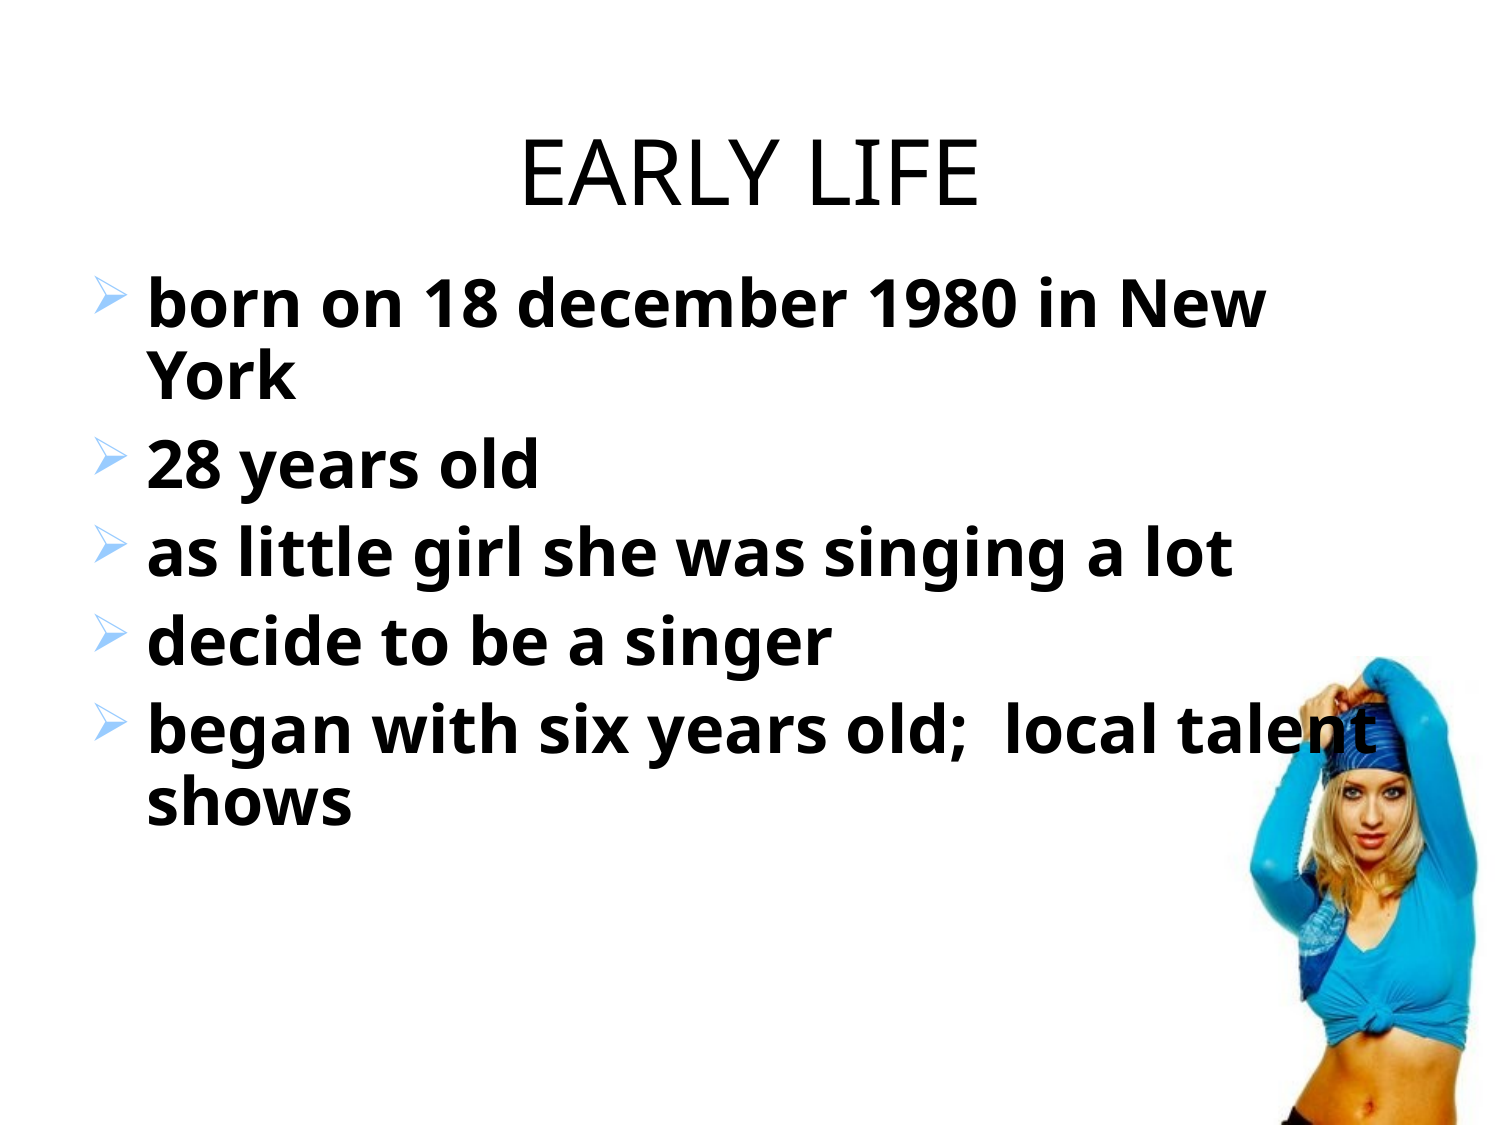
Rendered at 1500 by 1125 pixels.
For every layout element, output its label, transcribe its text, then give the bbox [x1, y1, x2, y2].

picture [1425, 1003, 1436, 1011]
title EARLY LIFE [75, 44, 1425, 262]
picture [903, 656, 1500, 1125]
list born on 18 december 1980 in New York 28 years old as little girl she was singing a lot decide to be a singer began with six years old; local talent shows [75, 262, 1425, 1081]
